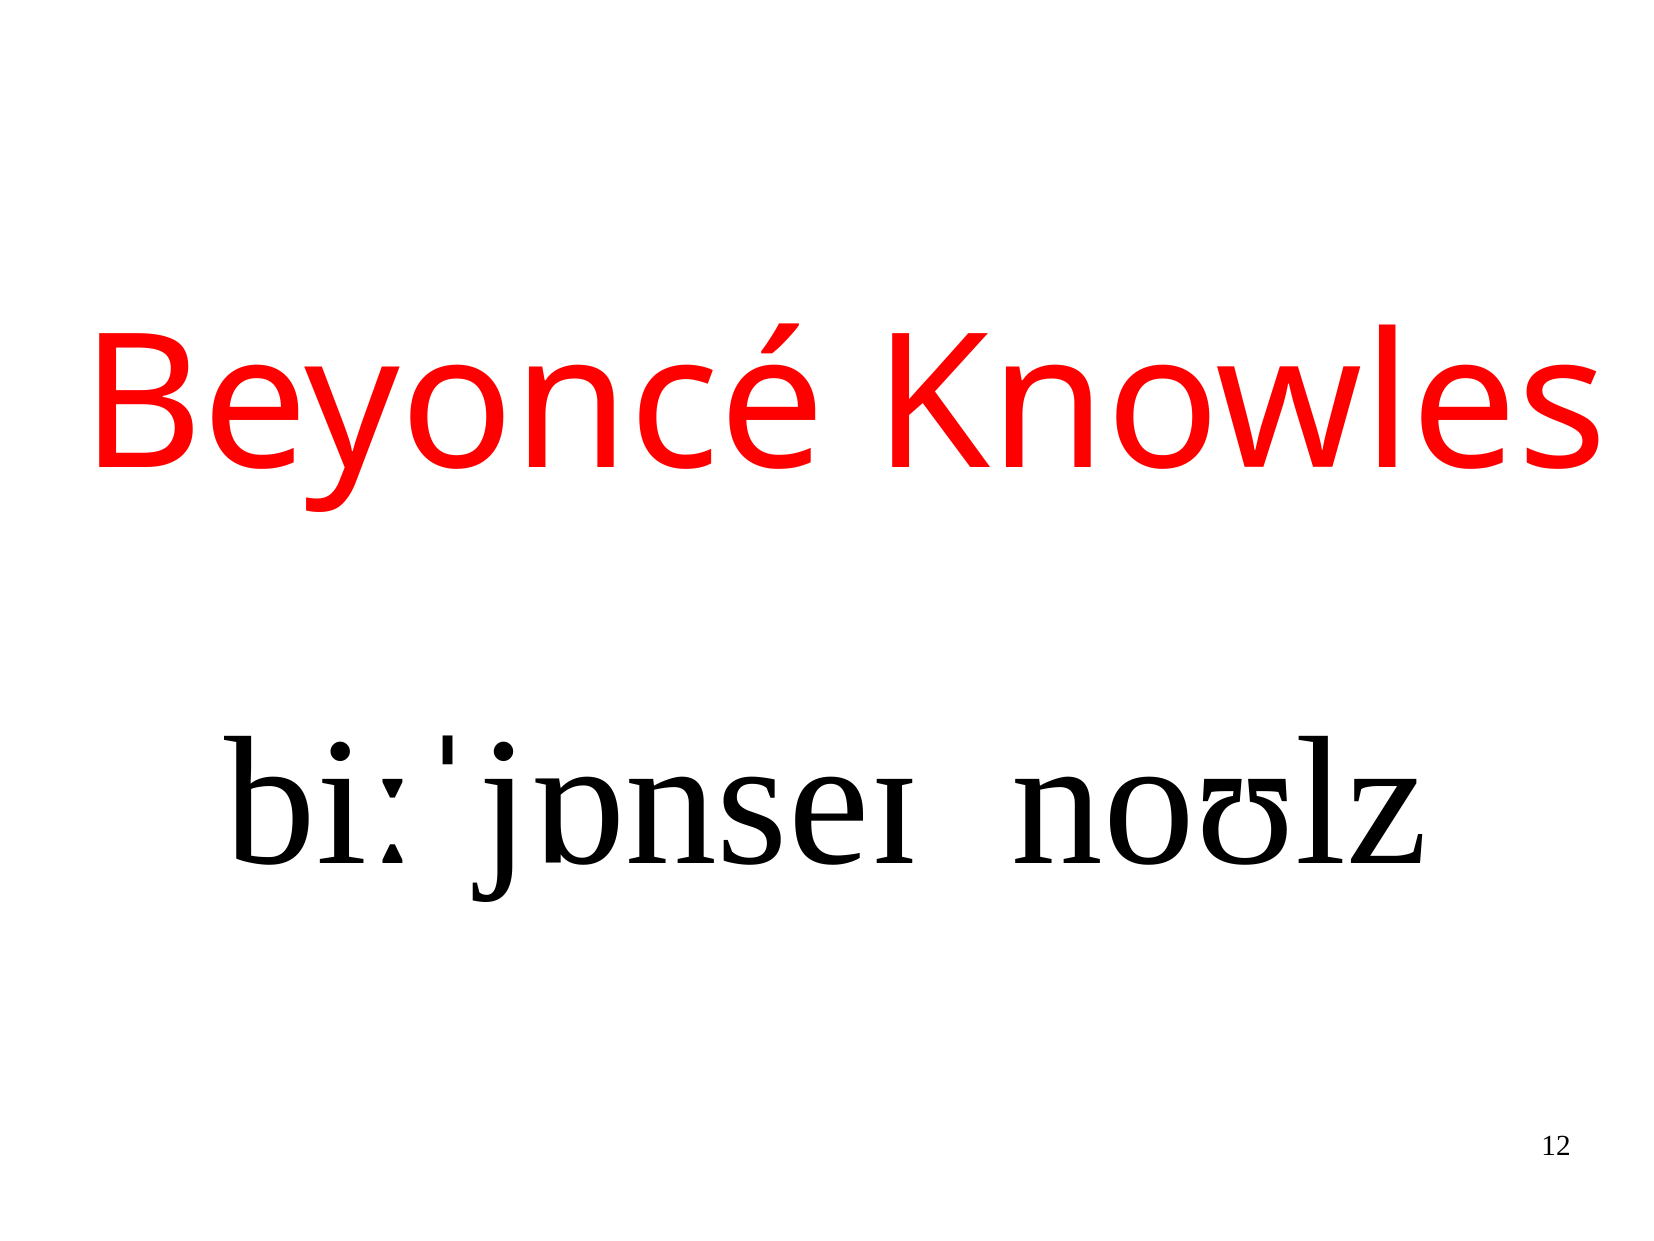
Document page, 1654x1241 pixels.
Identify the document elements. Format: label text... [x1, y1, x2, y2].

subtitle biːˈjɒnseɪ noʊlz [82, 650, 1571, 1109]
text_box Beyoncé Knowles [35, 259, 1654, 650]
